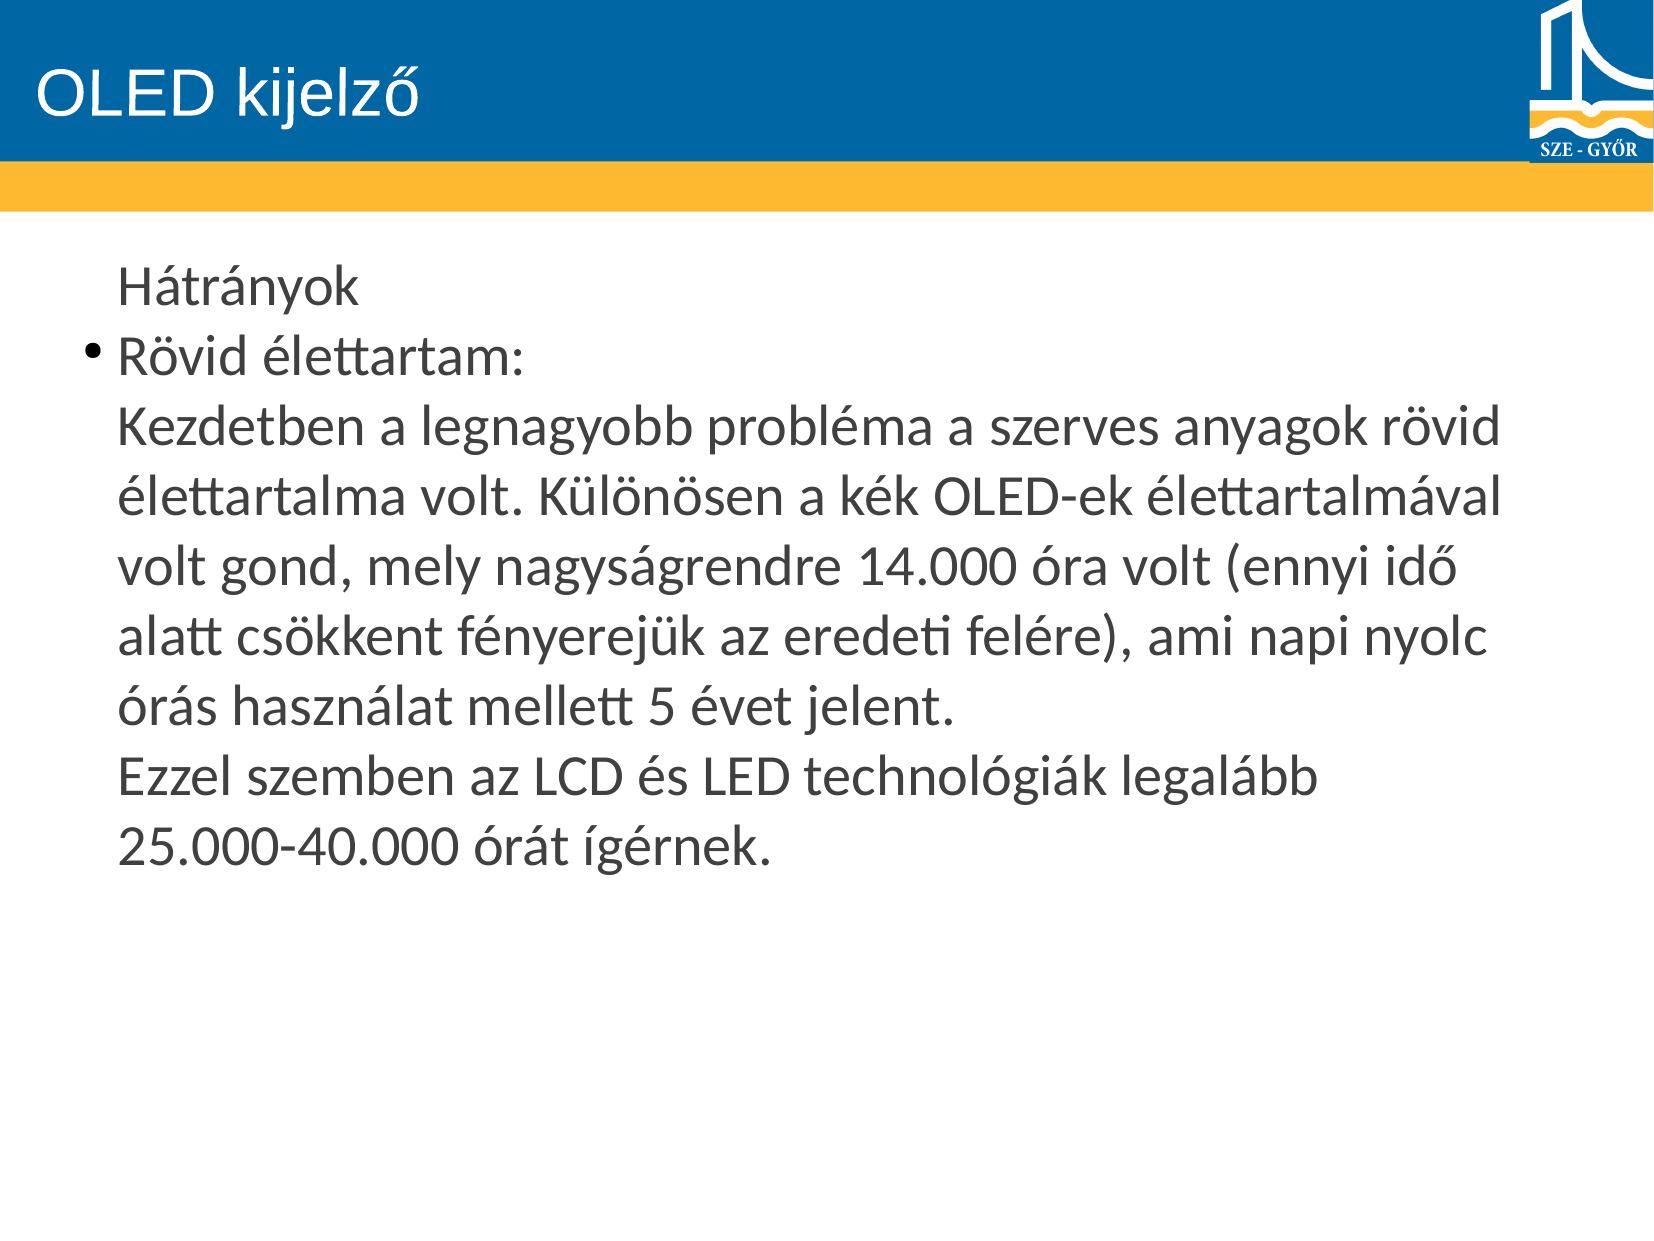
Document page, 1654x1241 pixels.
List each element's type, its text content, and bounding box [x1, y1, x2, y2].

text_box Hátrányok Rövid élettartam: Kezdetben a legnagyobb probléma a szerves anyagok rövid élettartalma volt. Különösen a kék OLED-ek élettartalmával volt gond, mely nagyságrendre 14.000 óra volt (ennyi idő alatt csökkent fényerejük az eredeti felére), ami napi nyolc órás használat mellett 5 évet jelent. Ezzel szemben az LCD és LED technológiák legalább 25.000-40.000 órát ígérnek. [82, 247, 1571, 1198]
text_box OLED kijelző [34, 48, 1524, 144]
picture [1529, 0, 1654, 163]
